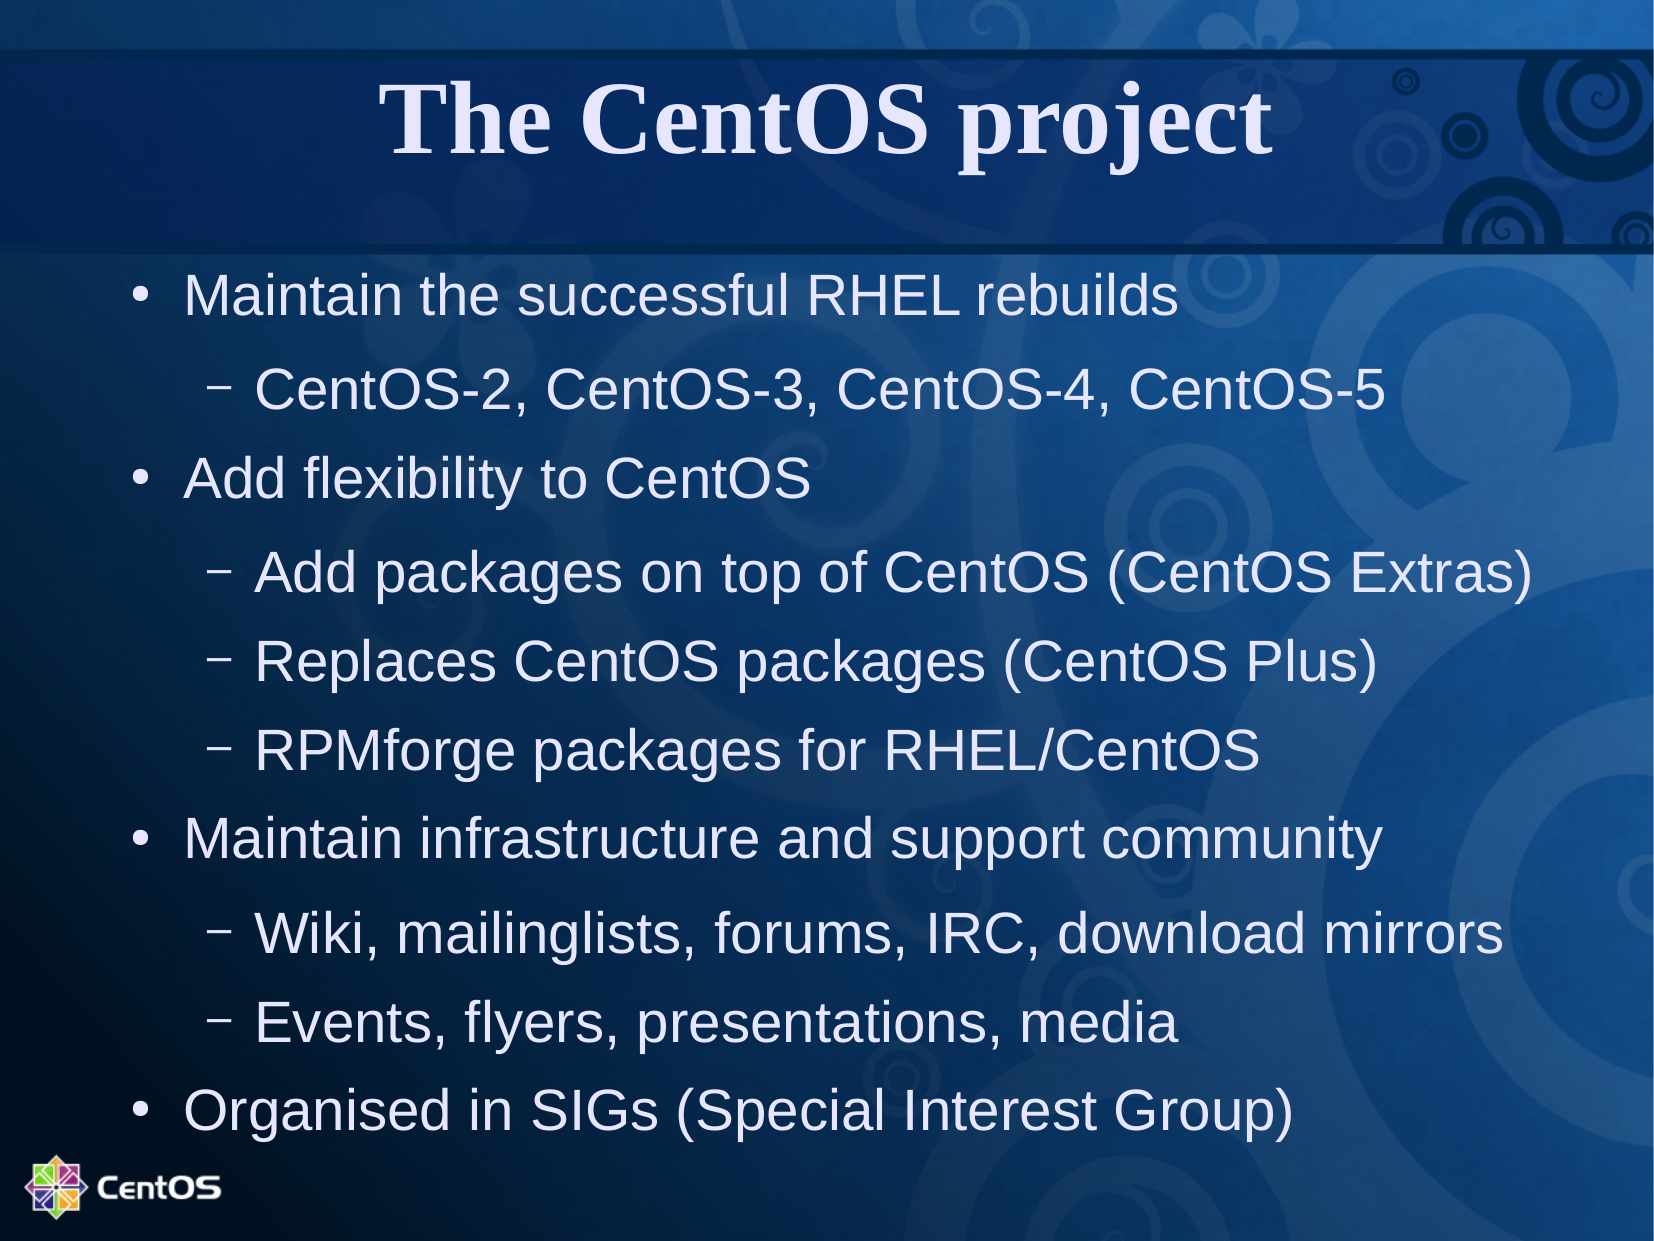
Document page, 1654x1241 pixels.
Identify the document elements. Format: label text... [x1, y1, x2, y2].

title The CentOS project [82, 49, 1571, 188]
list Maintain the successful RHEL rebuilds CentOS-2, CentOS-3, CentOS-4, CentOS-5 Add flexibility to CentOS Add packages on top of CentOS (CentOS Extras) Replaces CentOS packages (CentOS Plus) RPMforge packages for RHEL/CentOS Maintain infrastructure and support community Wiki, mailinglists, forums, IRC, download mirrors Events, flyers, presentations, media Organised in SIGs (Special Interest Group) [112, 262, 1601, 1223]
picture [0, 0, 1654, 1241]
